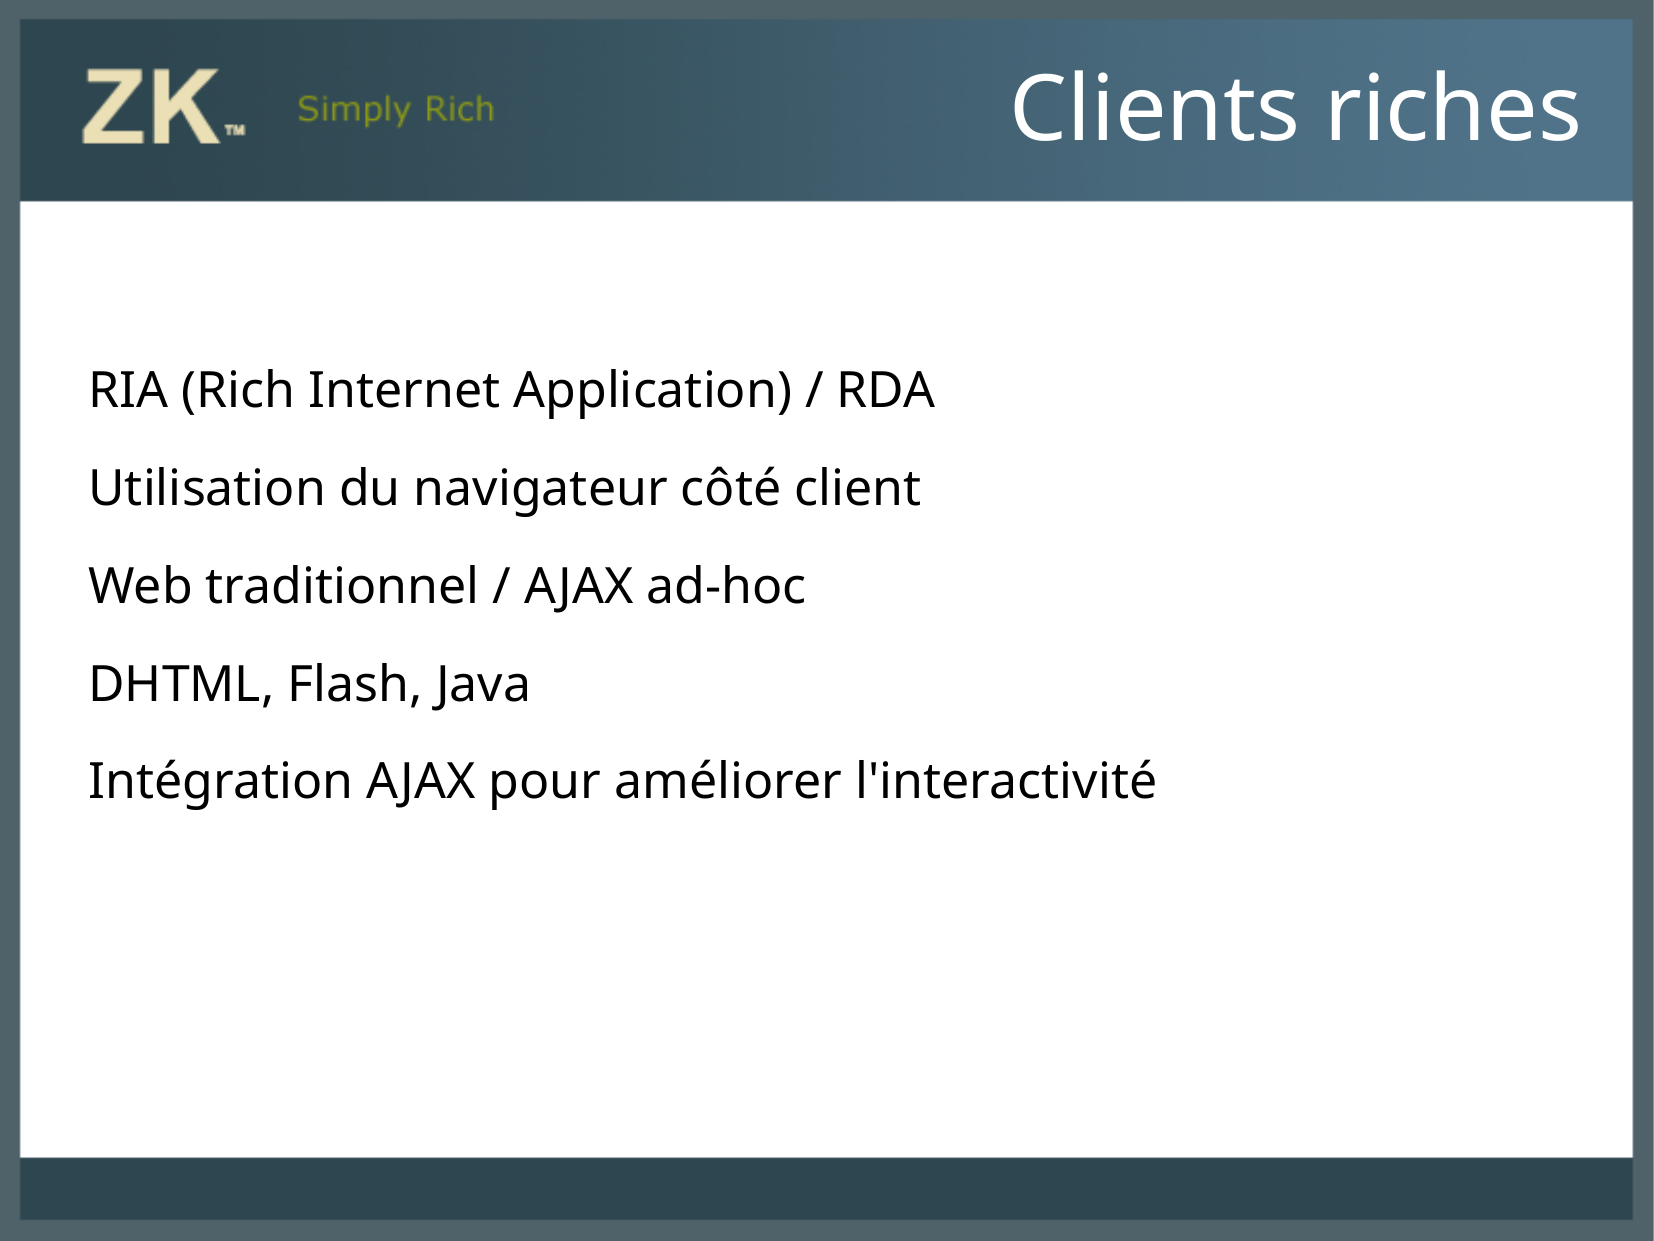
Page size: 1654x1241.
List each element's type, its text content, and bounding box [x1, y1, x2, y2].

title Clients riches [927, 8, 1654, 201]
picture [0, 0, 1654, 1241]
list RIA (Rich Internet Application) / RDA Utilisation du navigateur côté client Web traditionnel / AJAX ad-hoc DHTML, Flash, Java Intégration AJAX pour améliorer l'interactivité [70, 354, 1329, 792]
